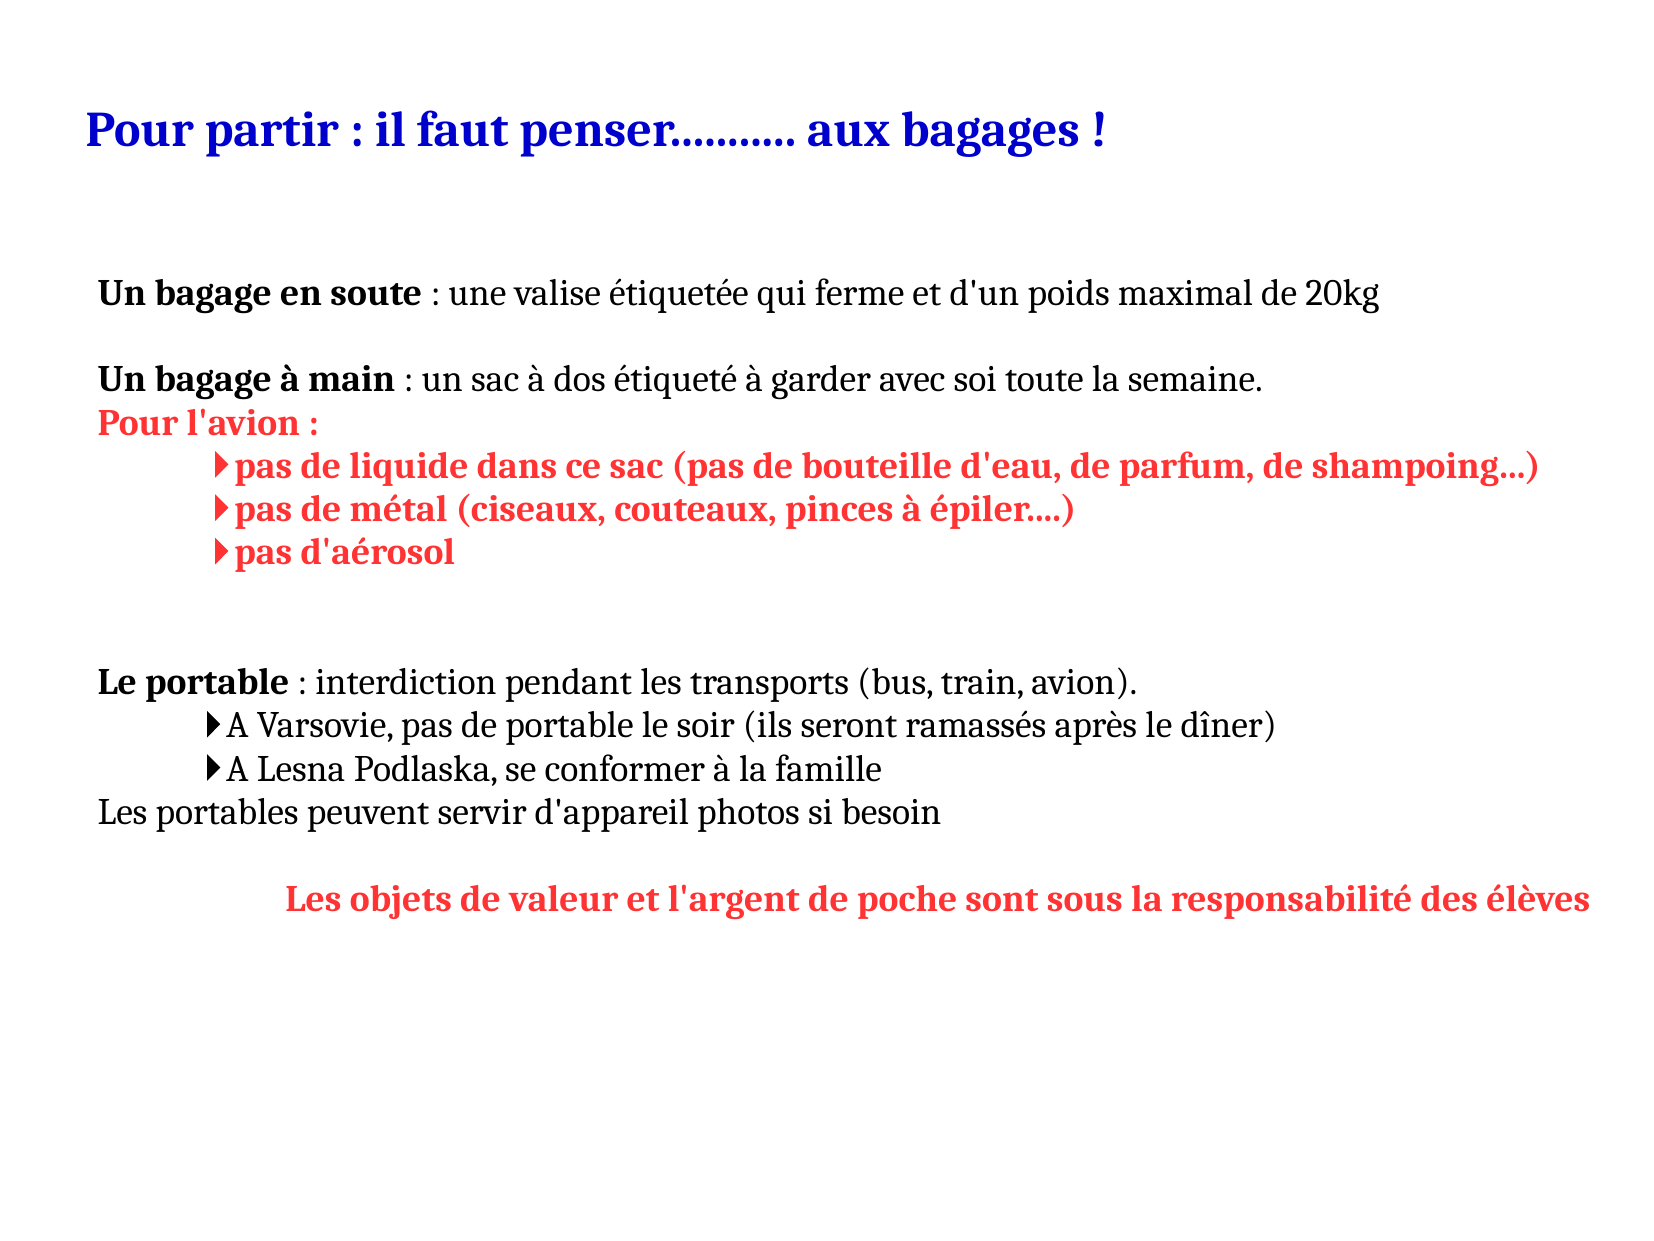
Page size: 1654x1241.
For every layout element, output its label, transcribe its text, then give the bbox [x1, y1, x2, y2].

text_box Un bagage en soute : une valise étiquetée qui ferme et d'un poids maximal de 20kg Un bagage à main : un sac à dos étiqueté à garder avec soi toute la semaine. Pour l'avion : pas de liquide dans ce sac (pas de bouteille d'eau, de parfum, de shampoing...) pas de métal (ciseaux, couteaux, pinces à épiler....) pas d'aérosol Le portable : interdiction pendant les transports (bus, train, avion). A Varsovie, pas de portable le soir (ils seront ramassés après le dîner) A Lesna Podlaska, se conformer à la famille Les portables peuvent servir d'appareil photos si besoin Les objets de valeur et l'argent de poche sont sous la responsabilité des élèves [82, 263, 1607, 1241]
text_box Pour partir : il faut penser........... aux bagages ! [70, 94, 1276, 168]
